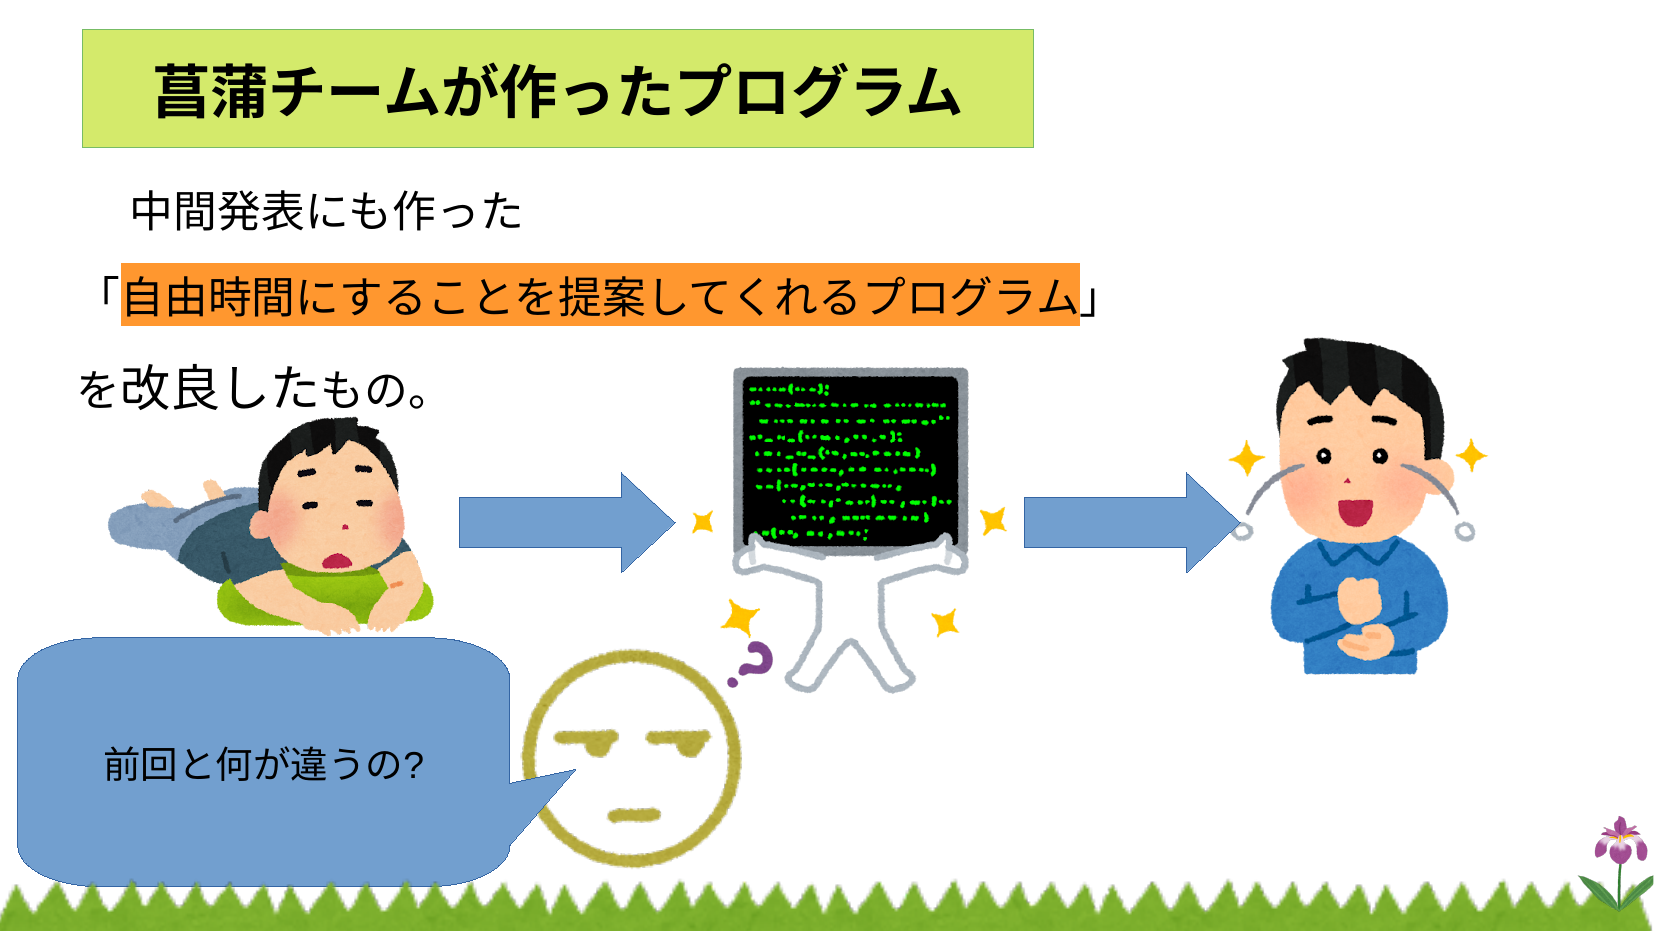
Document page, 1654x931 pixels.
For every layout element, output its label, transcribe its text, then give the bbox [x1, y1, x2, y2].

text_box [1024, 472, 1241, 573]
picture [1186, 324, 1533, 683]
picture [0, 354, 1654, 931]
text_box 前回と何が違うの? [17, 637, 576, 866]
list 中間発表にも作った 「自由時間にすることを提案してくれるプログラム」 を改良したもの。 [76, 177, 1565, 422]
title 菖蒲チームが作ったプログラム [82, 29, 1034, 148]
text_box [459, 472, 676, 573]
picture [98, 377, 443, 680]
